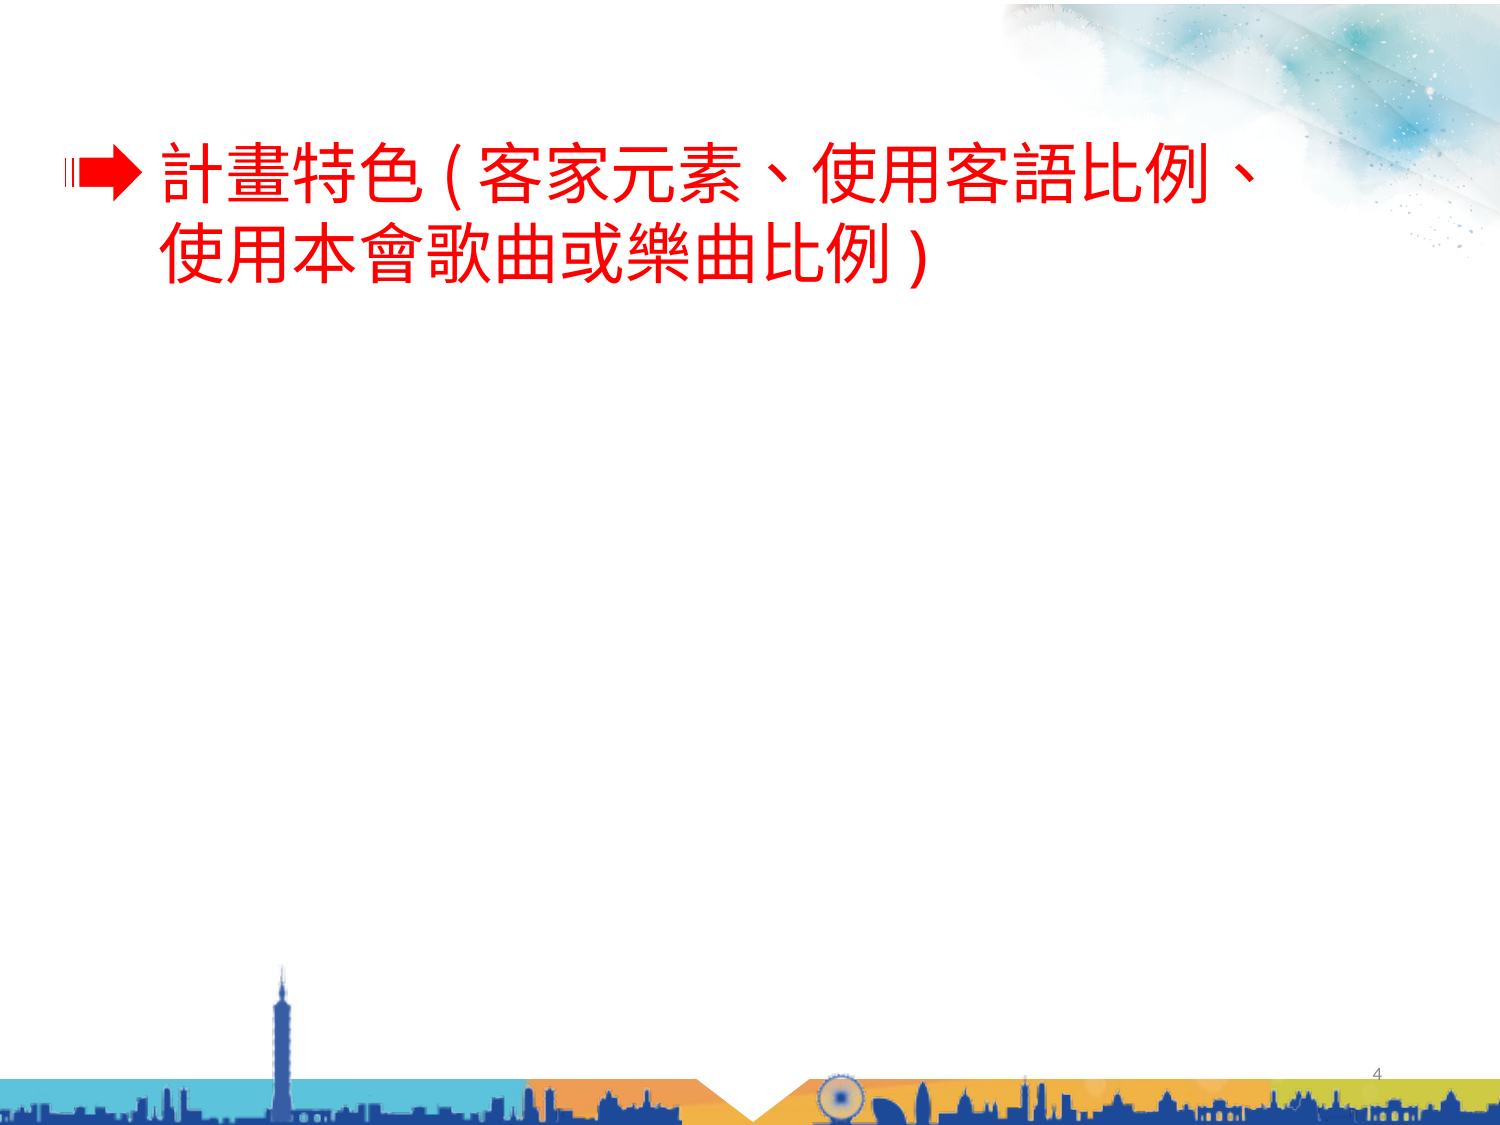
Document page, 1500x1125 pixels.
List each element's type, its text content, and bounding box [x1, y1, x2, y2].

picture [960, 4, 1500, 280]
text_box [63, 156, 68, 188]
text_box [78, 140, 144, 205]
picture [0, 876, 1500, 1125]
text_box [70, 156, 75, 188]
text_box <編號> [1059, 1042, 1397, 1103]
text_box 計畫特色(客家元素、使用客語比例、使用本會歌曲或樂曲比例) [143, 124, 1334, 300]
